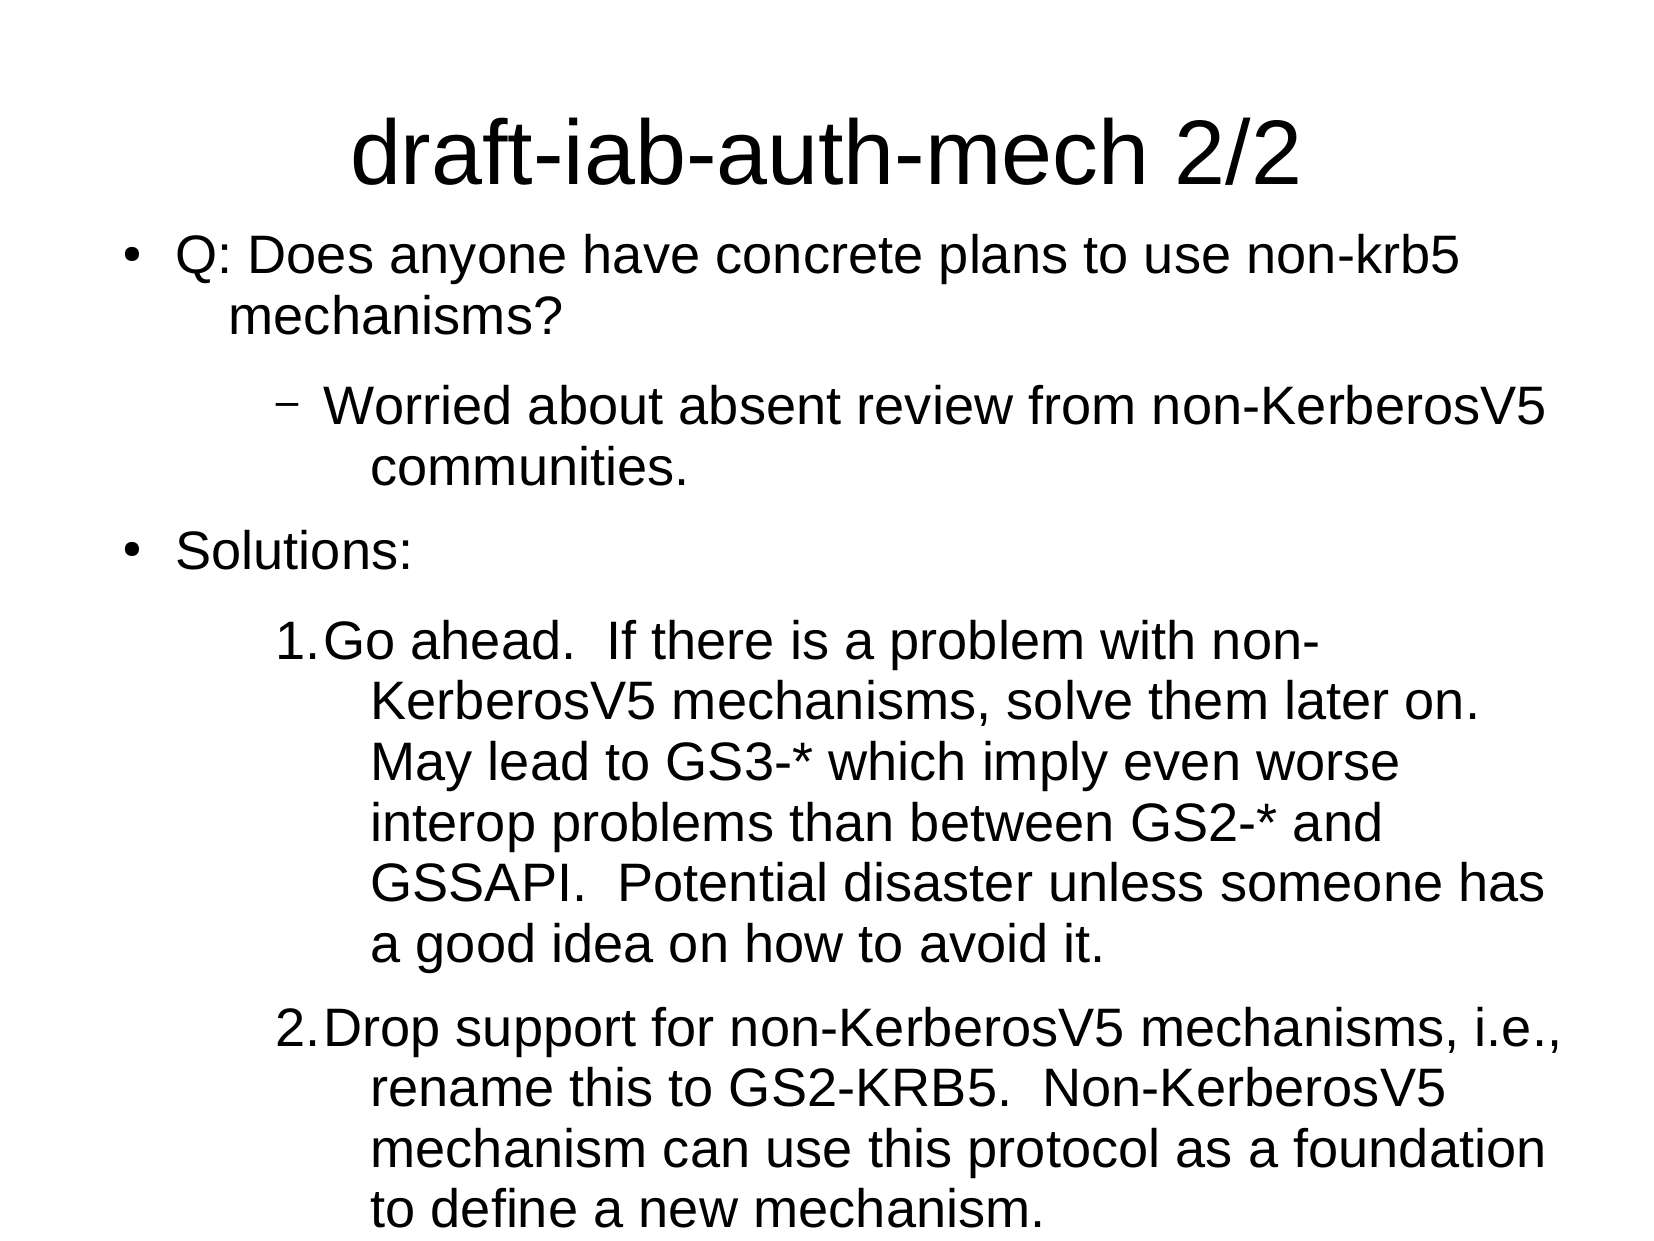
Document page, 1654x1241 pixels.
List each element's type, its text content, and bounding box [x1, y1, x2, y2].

list Q: Does anyone have concrete plans to use non-krb5 mechanisms? Worried about absent review from non-KerberosV5 communities. Solutions: Go ahead. If there is a problem with non-KerberosV5 mechanisms, solve them later on. May lead to GS3-* which imply even worse interop problems than between GS2-* and GSSAPI. Potential disaster unless someone has a good idea on how to avoid it. Drop support for non-KerberosV5 mechanisms, i.e., rename this to GS2-KRB5. Non-KerberosV5 mechanism can use this protocol as a foundation to define a new mechanism. If we need to support e.g. SPKM too, include it in this spec too, as GS2-SPKM. [86, 225, 1576, 1168]
title draft-iab-auth-mech 2/2 [82, 49, 1571, 257]
